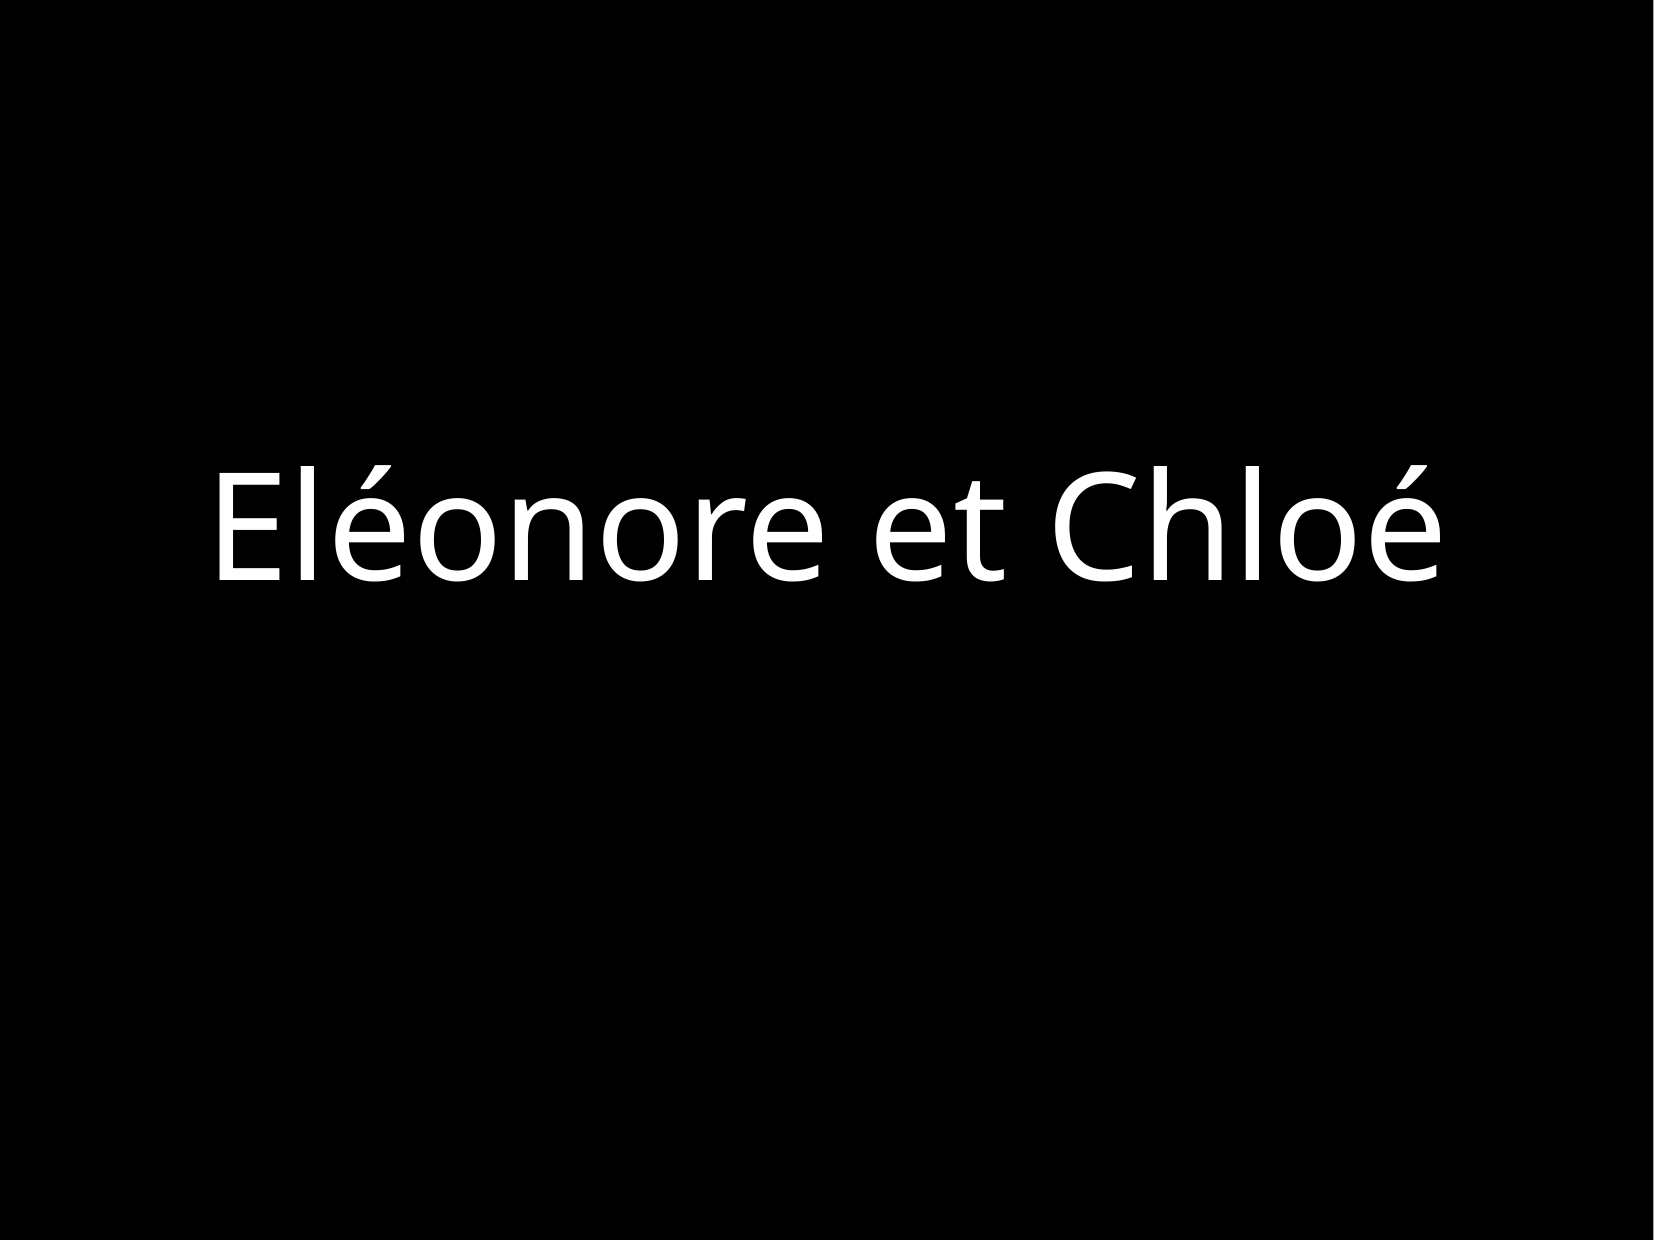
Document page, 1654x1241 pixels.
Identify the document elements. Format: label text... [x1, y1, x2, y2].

title Eléonore et Chloé [82, 418, 1571, 626]
